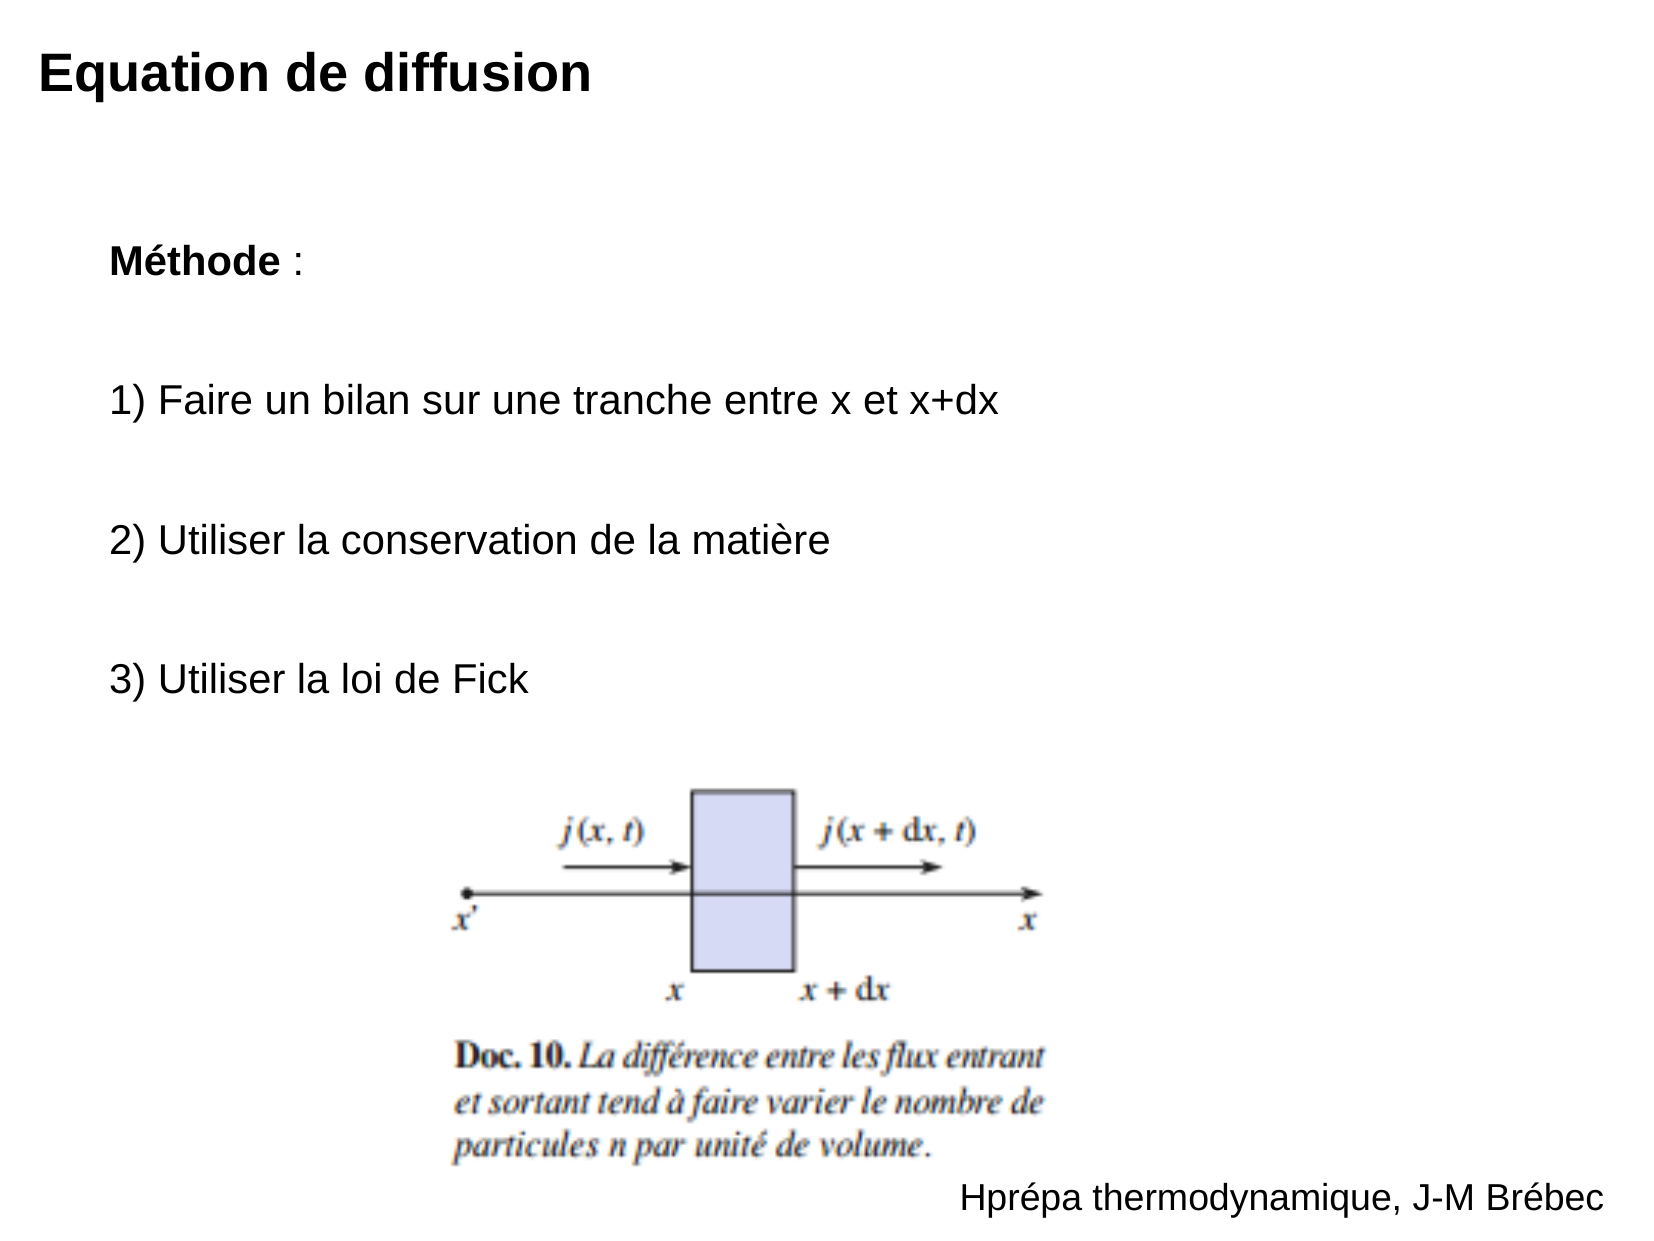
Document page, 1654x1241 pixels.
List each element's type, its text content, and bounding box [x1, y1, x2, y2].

text_box Equation de diffusion [23, 35, 898, 113]
picture [425, 744, 1111, 1188]
text_box Méthode : 1) Faire un bilan sur une tranche entre x et x+dx 2) Utiliser la conservation de la matière 3) Utiliser la loi de Fick [94, 230, 1571, 714]
text_box Hprépa thermodynamique, J-M Brébec [944, 1169, 1654, 1241]
